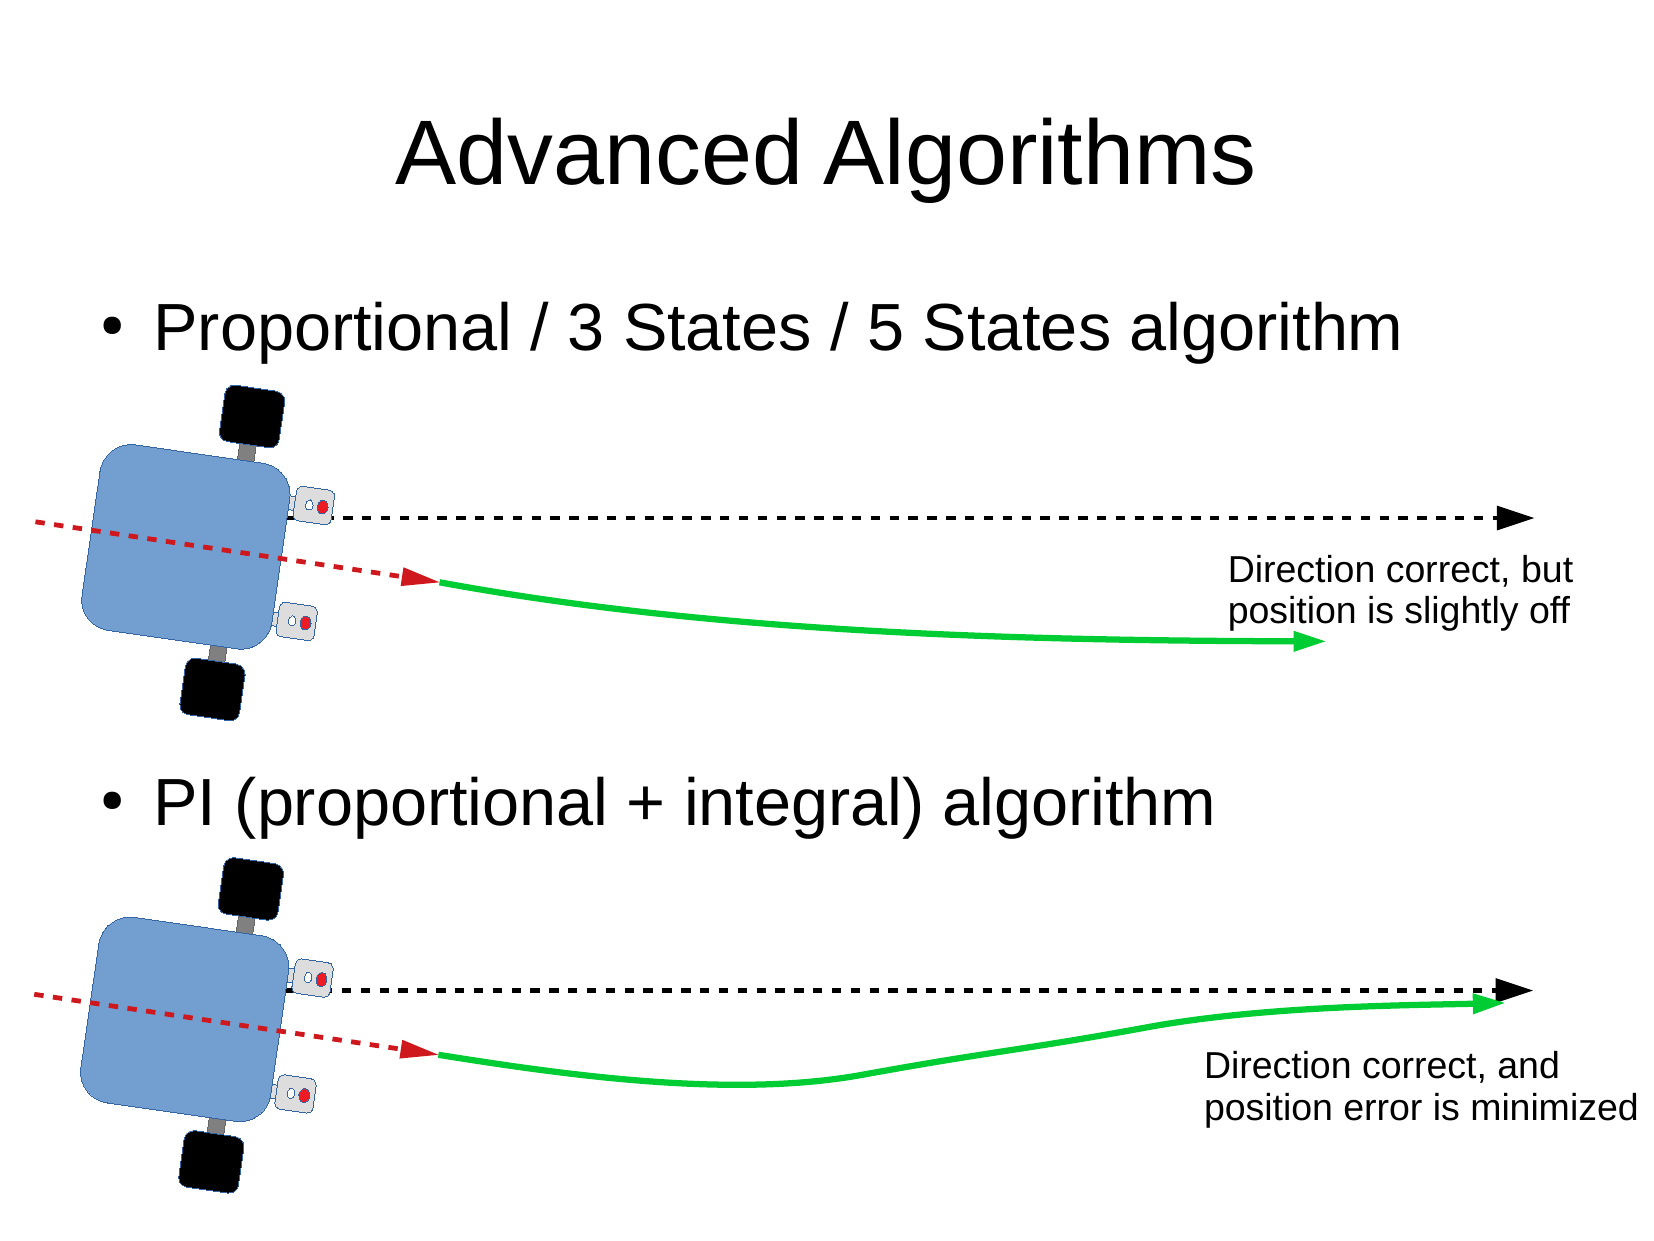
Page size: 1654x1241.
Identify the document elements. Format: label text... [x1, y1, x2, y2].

text_box Direction correct, and position error is minimized [1189, 1036, 1654, 1136]
list Proportional / 3 States / 5 States algorithm PI (proportional + integral) algorithm [82, 290, 1571, 1010]
title Advanced Algorithms [82, 49, 1571, 257]
text_box [80, 857, 334, 1194]
text_box [81, 385, 335, 721]
text_box Direction correct, but position is slightly off [1213, 540, 1589, 640]
